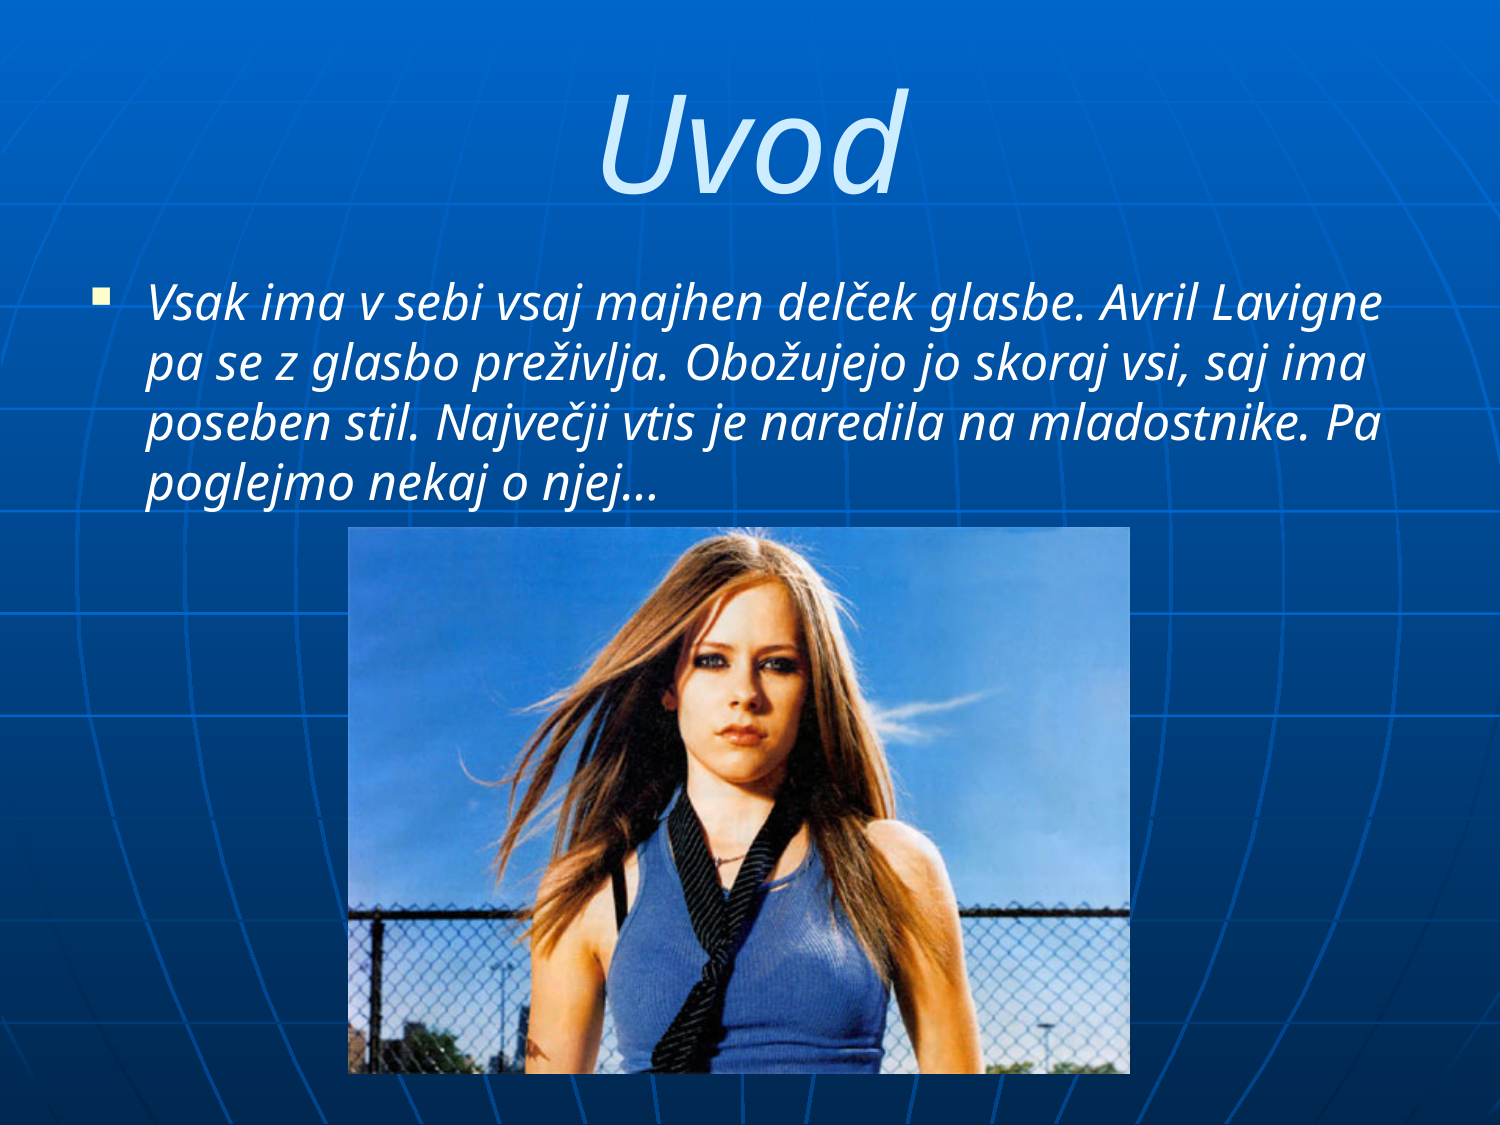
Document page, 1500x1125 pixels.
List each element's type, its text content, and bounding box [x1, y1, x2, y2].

title Uvod [75, 45, 1425, 233]
picture [348, 527, 1130, 1074]
list Vsak ima v sebi vsaj majhen delček glasbe. Avril Lavigne pa se z glasbo preživlja. Obožujejo jo skoraj vsi, saj ima poseben stil. Največji vtis je naredila na mladostnike. Pa poglejmo nekaj o njej… [75, 262, 1425, 1006]
